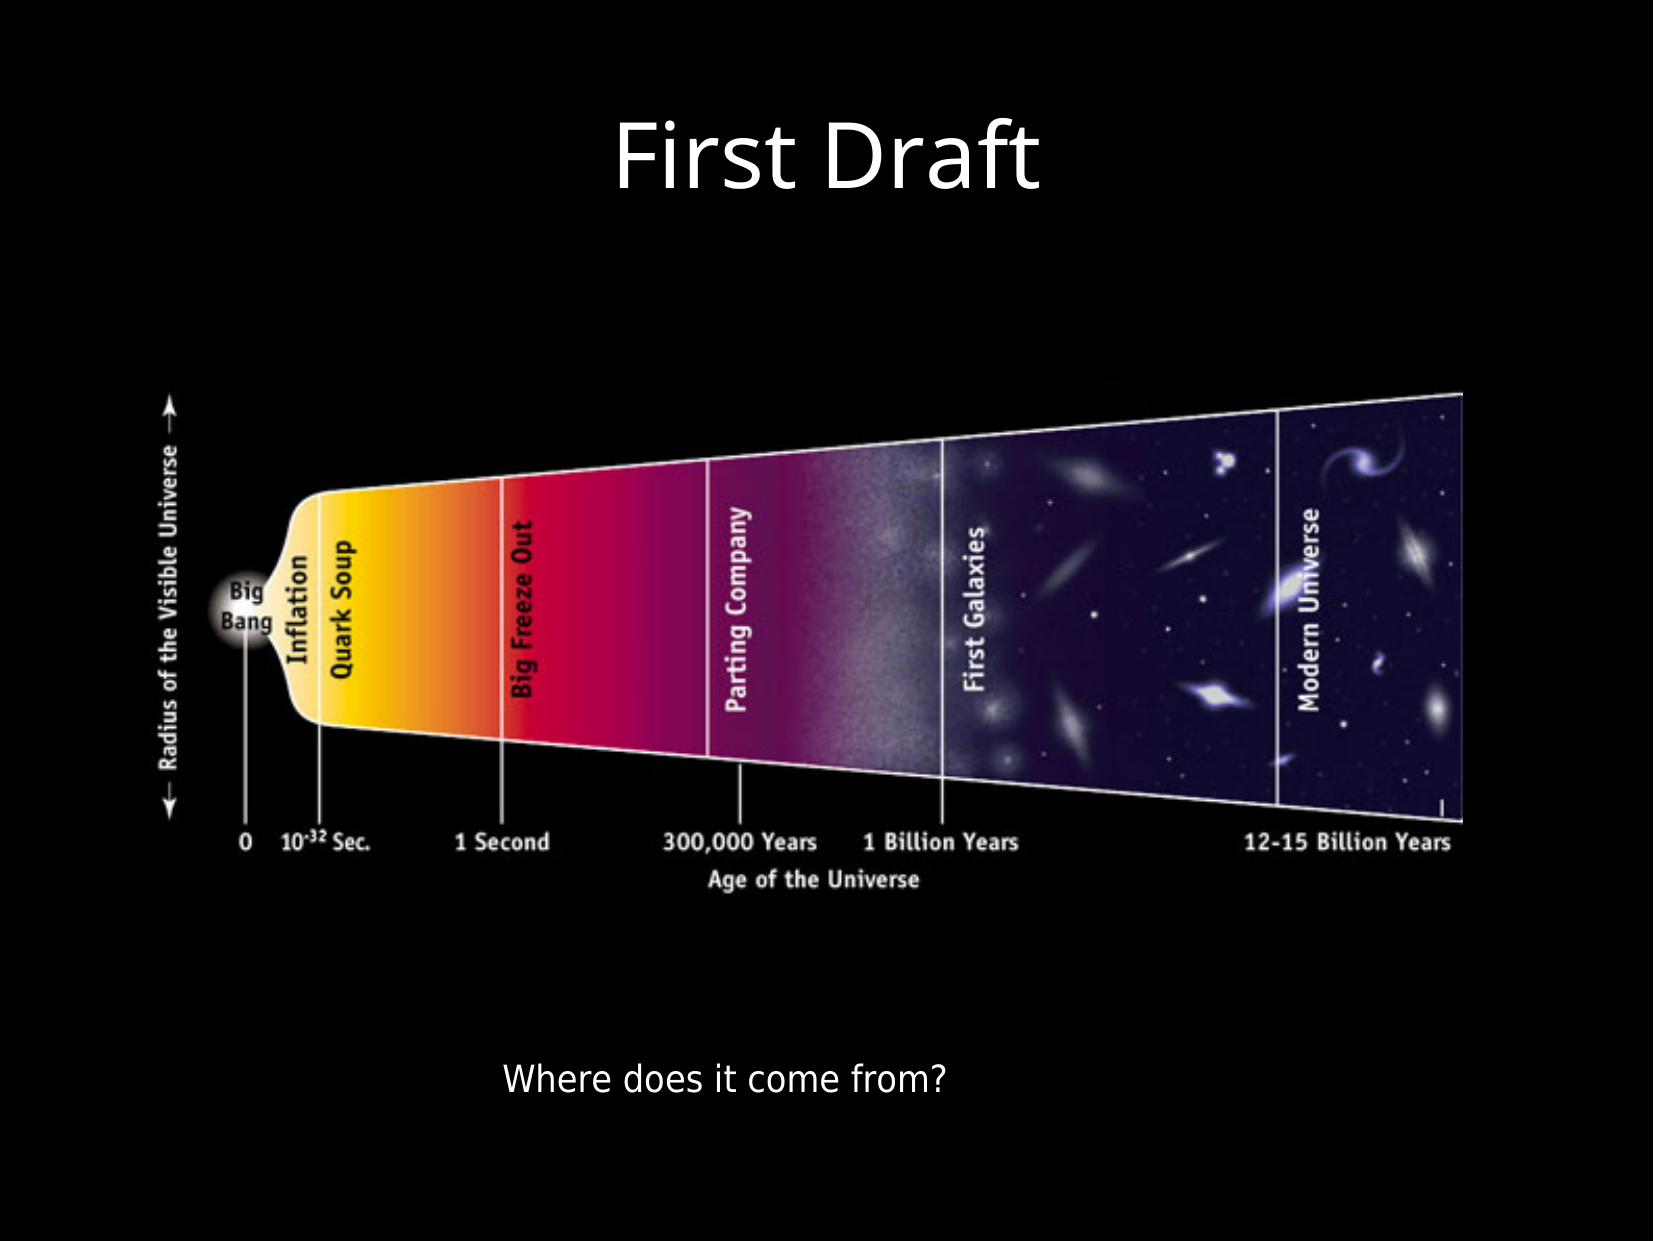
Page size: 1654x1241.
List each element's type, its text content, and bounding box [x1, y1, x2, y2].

title First Draft [82, 56, 1571, 250]
text_box Where does it come from? [487, 1050, 1463, 1109]
picture [150, 379, 1463, 901]
